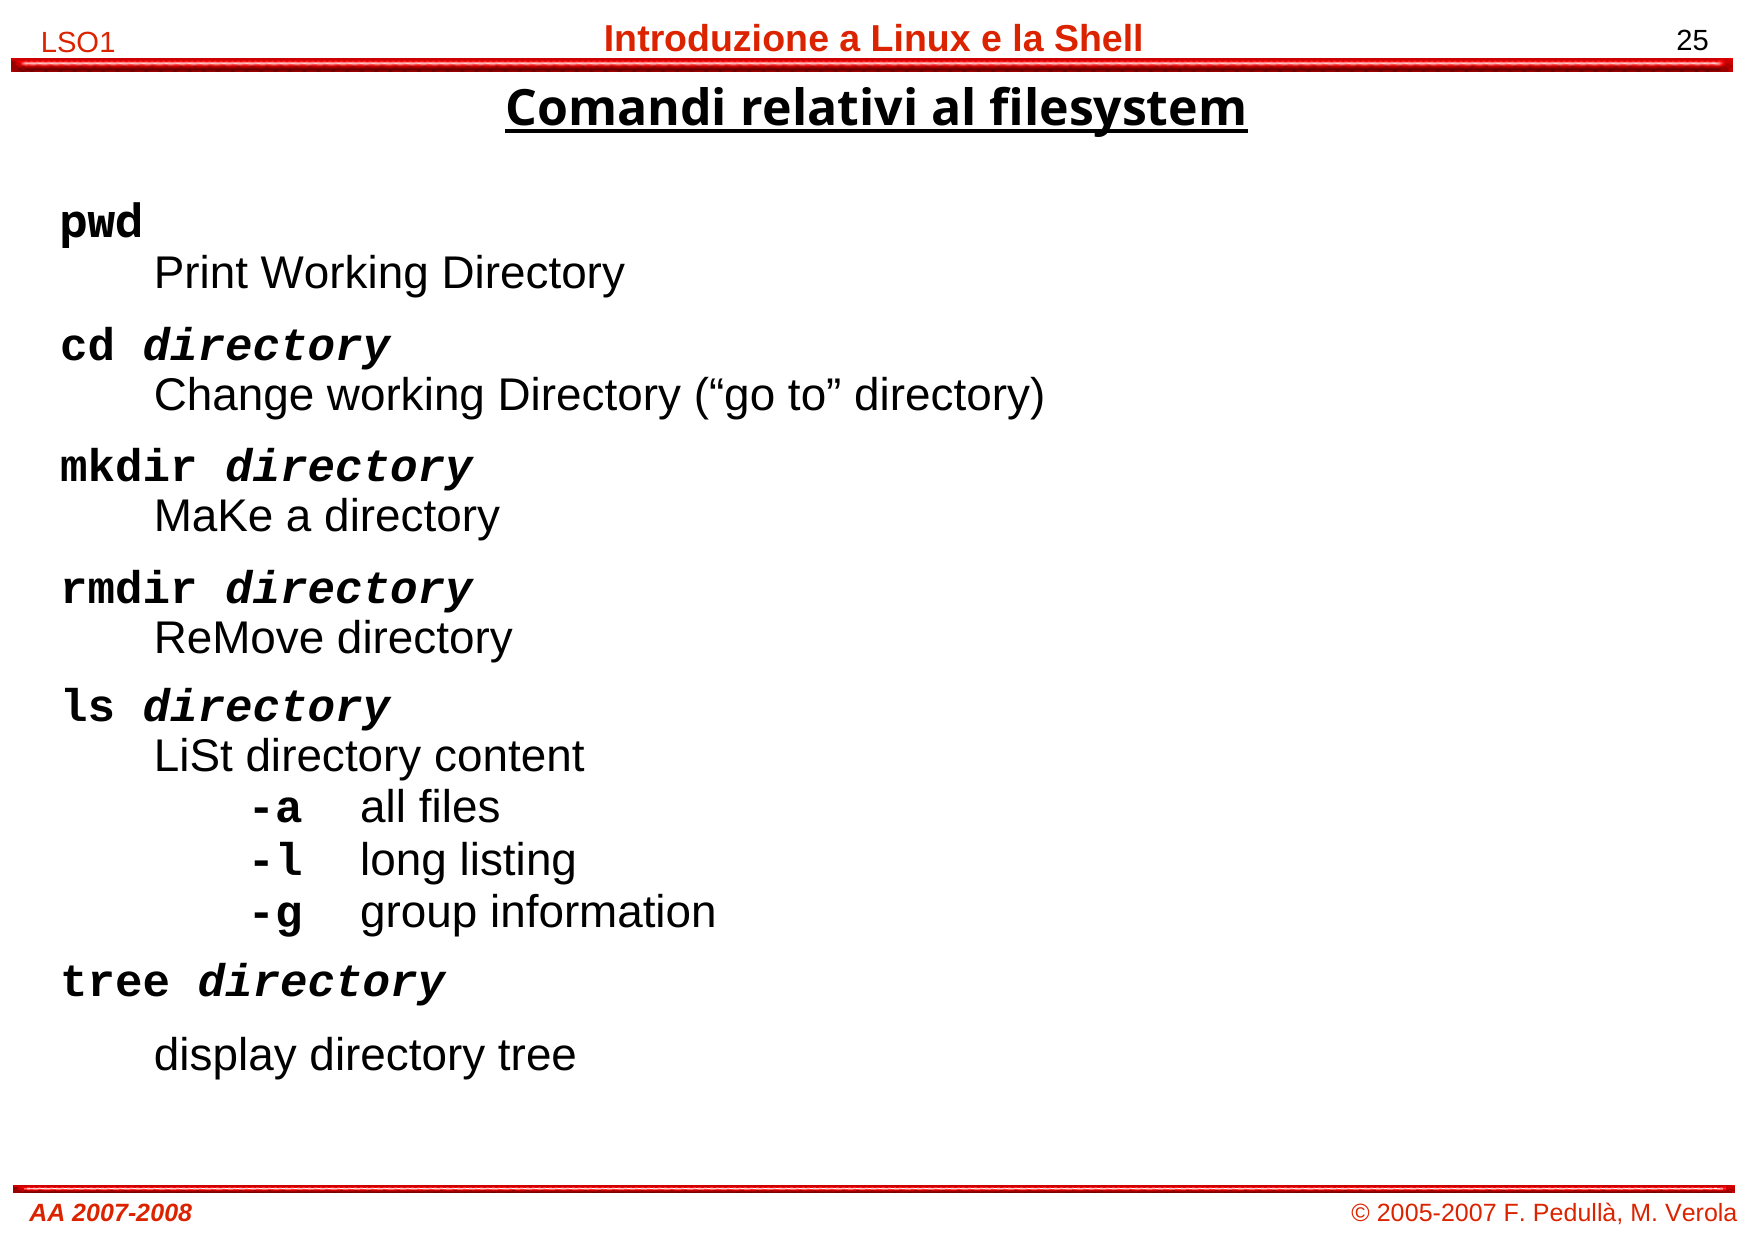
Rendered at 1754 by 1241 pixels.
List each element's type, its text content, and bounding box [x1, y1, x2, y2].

picture [13, 1185, 1735, 1193]
title Comandi relativi al filesystem [40, 60, 1714, 156]
picture [11, 58, 1733, 72]
list pwd Print Working Directory cd directory Change working Directory (“go to” directory) mkdir directory MaKe a directory rmdir directory ReMove directory ls directory LiSt directory content -a all files -l long listing -g group information tree directory display directory tree [60, 190, 1698, 1102]
